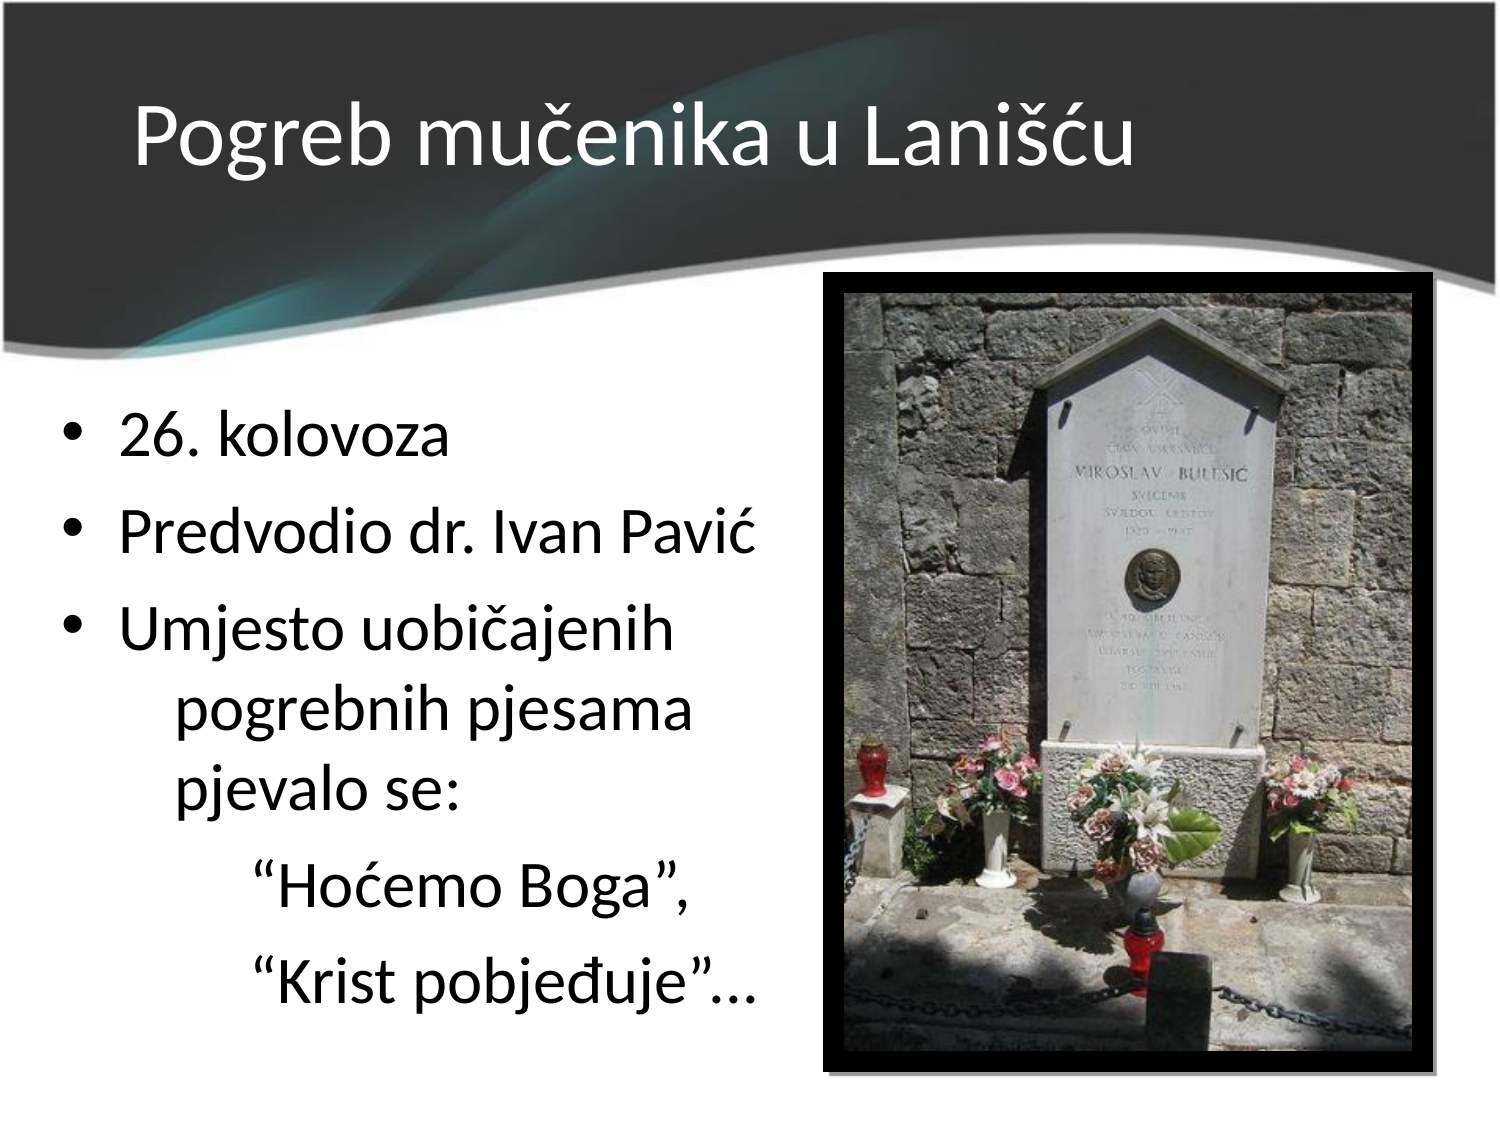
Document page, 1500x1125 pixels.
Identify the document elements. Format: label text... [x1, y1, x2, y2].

title Pogreb mučenika u Lanišću [117, 35, 1203, 223]
list 26. kolovoza Predvodio dr. Ivan Pavić Umjesto uobičajenih pogrebnih pjesama pjevalo se: “Hoćemo Boga”, “Krist pobjeđuje”... [46, 382, 863, 1067]
picture [0, 0, 1500, 1125]
